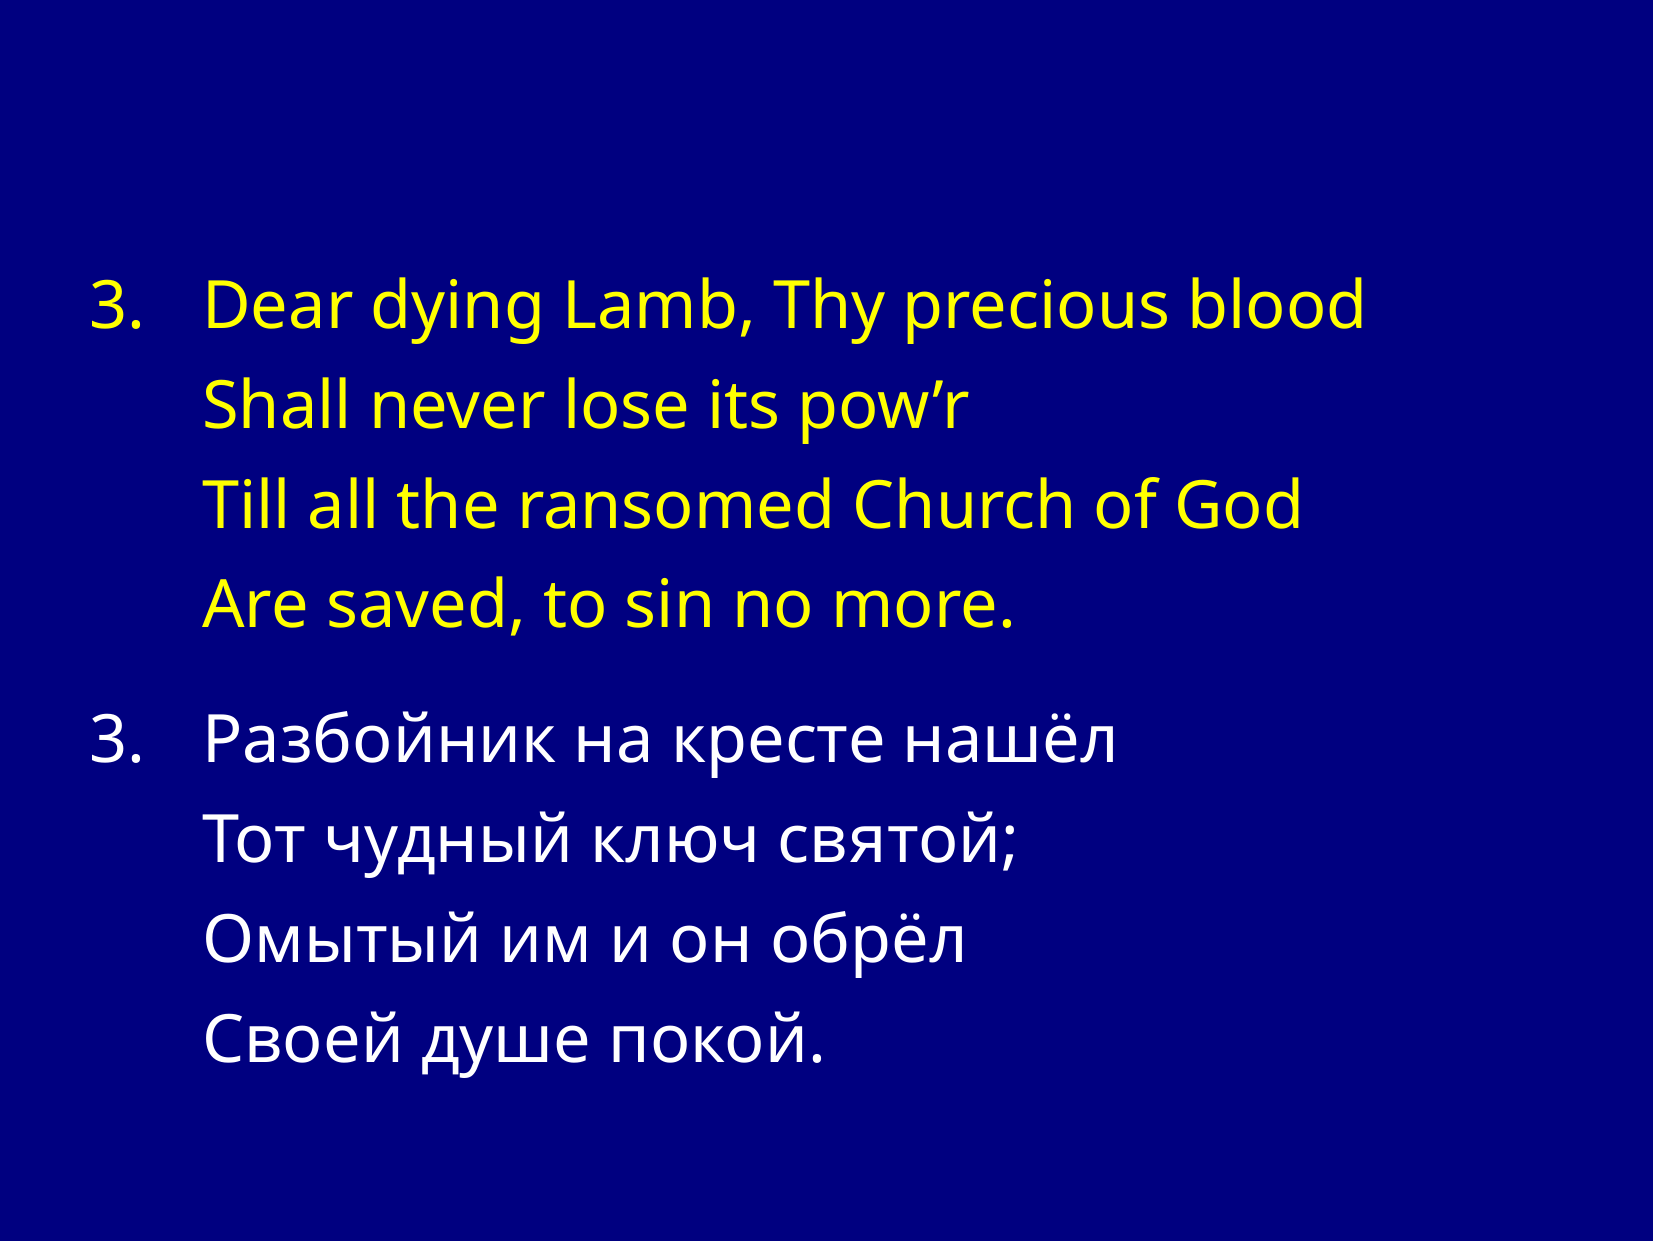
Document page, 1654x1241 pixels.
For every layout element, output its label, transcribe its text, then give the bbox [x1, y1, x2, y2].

text_box 3. Dear dying Lamb, Thy precious blood Shall never lose its pow’r Till all the ransomed Church of God Are saved, to sin no more. [75, 150, 1653, 638]
text_box 3. Разбойник на кресте нашёл Тот чудный ключ святой; Омытый им и он обрёл Своей душе покой. [75, 675, 1576, 1163]
